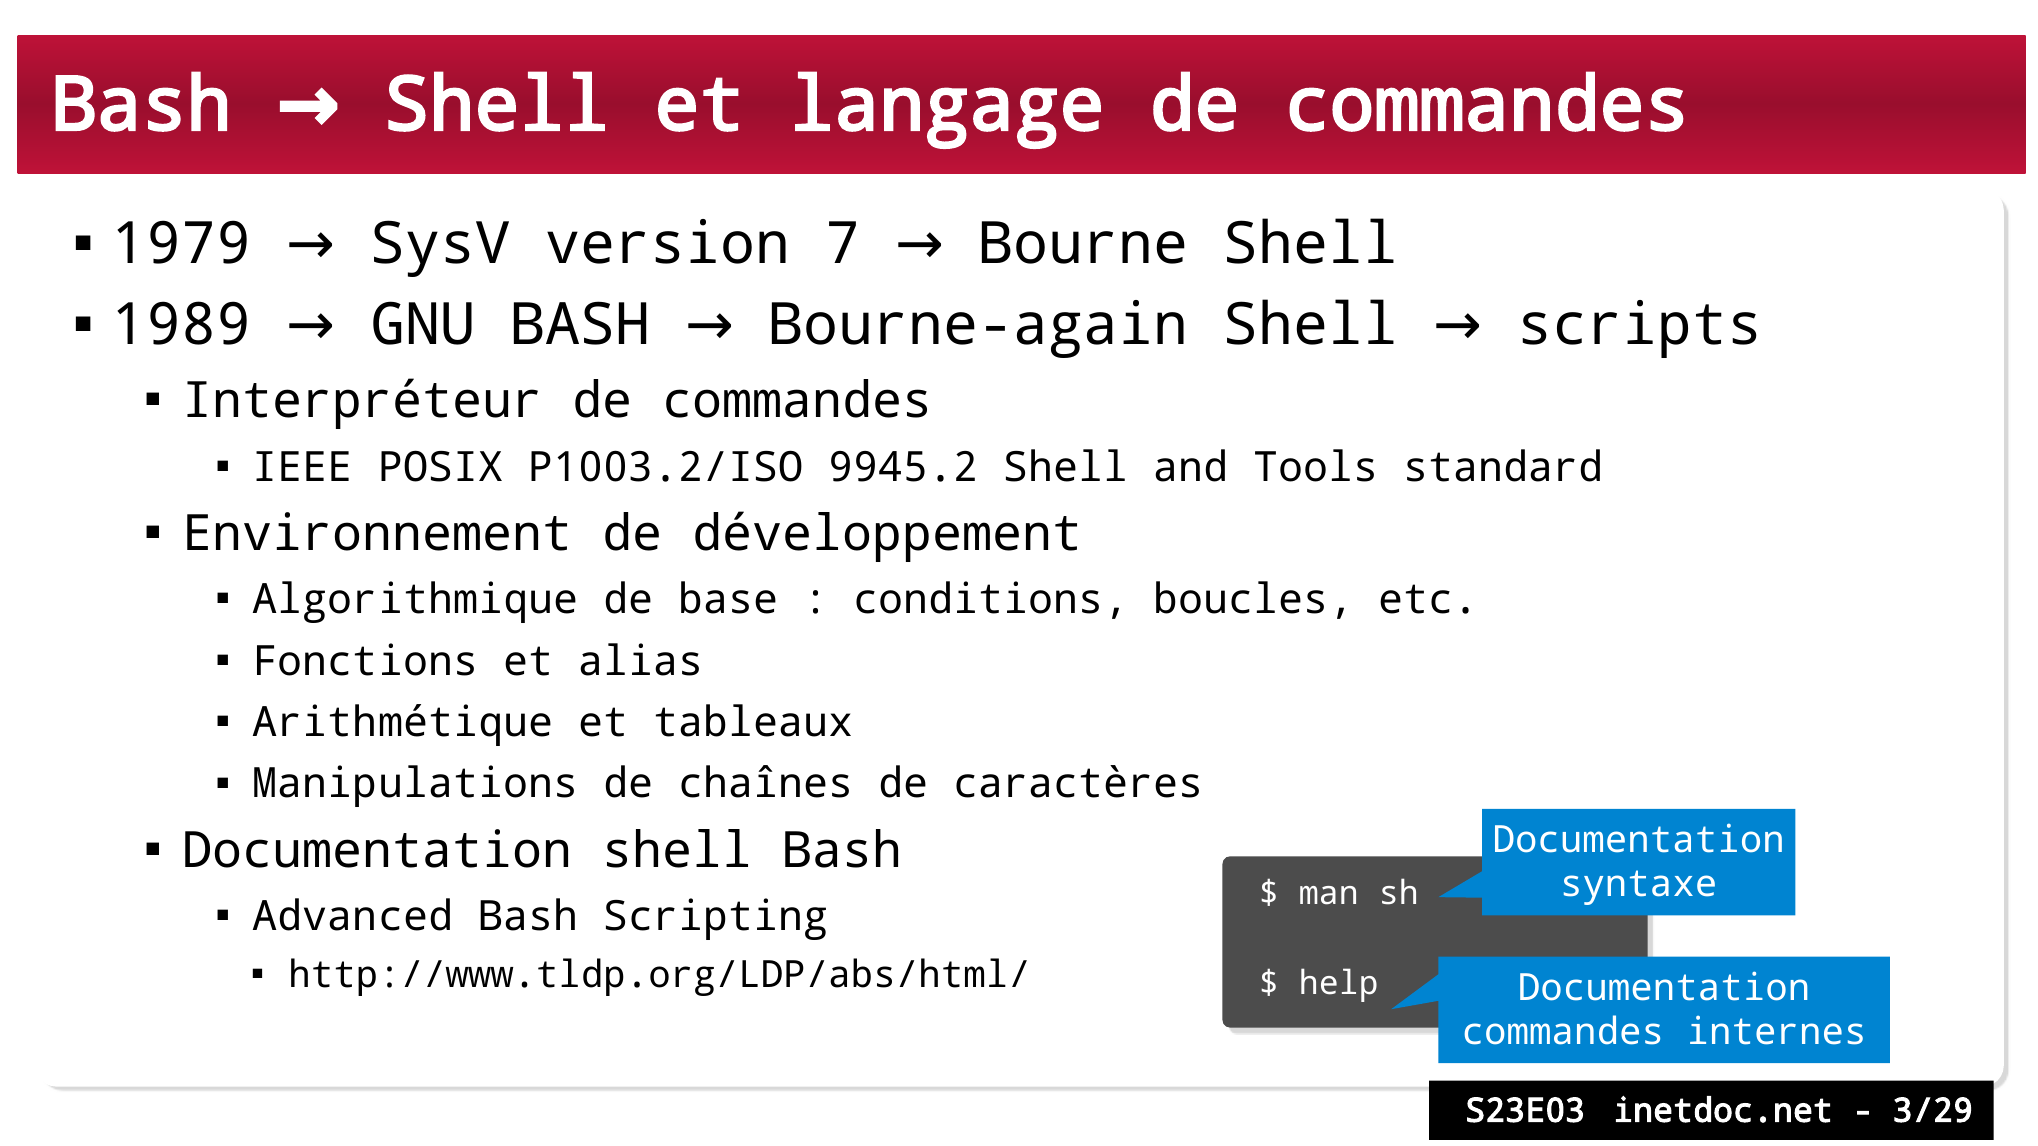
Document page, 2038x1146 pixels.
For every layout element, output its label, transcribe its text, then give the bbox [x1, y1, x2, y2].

text_box Documentation commandes internes [1391, 956, 1890, 1064]
text_box $ man sh $ help [1222, 856, 1648, 1028]
text_box S23E03 inetdoc.net - <numéro>/29 [1429, 1080, 1994, 1140]
text_box Bash → Shell et langage de commandes [17, 35, 2026, 174]
text_box Documentation syntaxe [1438, 808, 1796, 916]
text_box 1979 → SysV version 7 → Bourne Shell 1989 → GNU BASH → Bourne-again Shell → scripts Interpréteur de commandes IEEE POSIX P1003.2/ISO 9945.2 Shell and Tools standard Environnement de développement Algorithmique de base : conditions, boucles, etc. Fonctions et alias Arithmétique et tableaux Manipulations de chaînes de caractères Documentation shell Bash Advanced Bash Scripting http://www.tldp.org/LDP/abs/html/ [35, 188, 2004, 1087]
